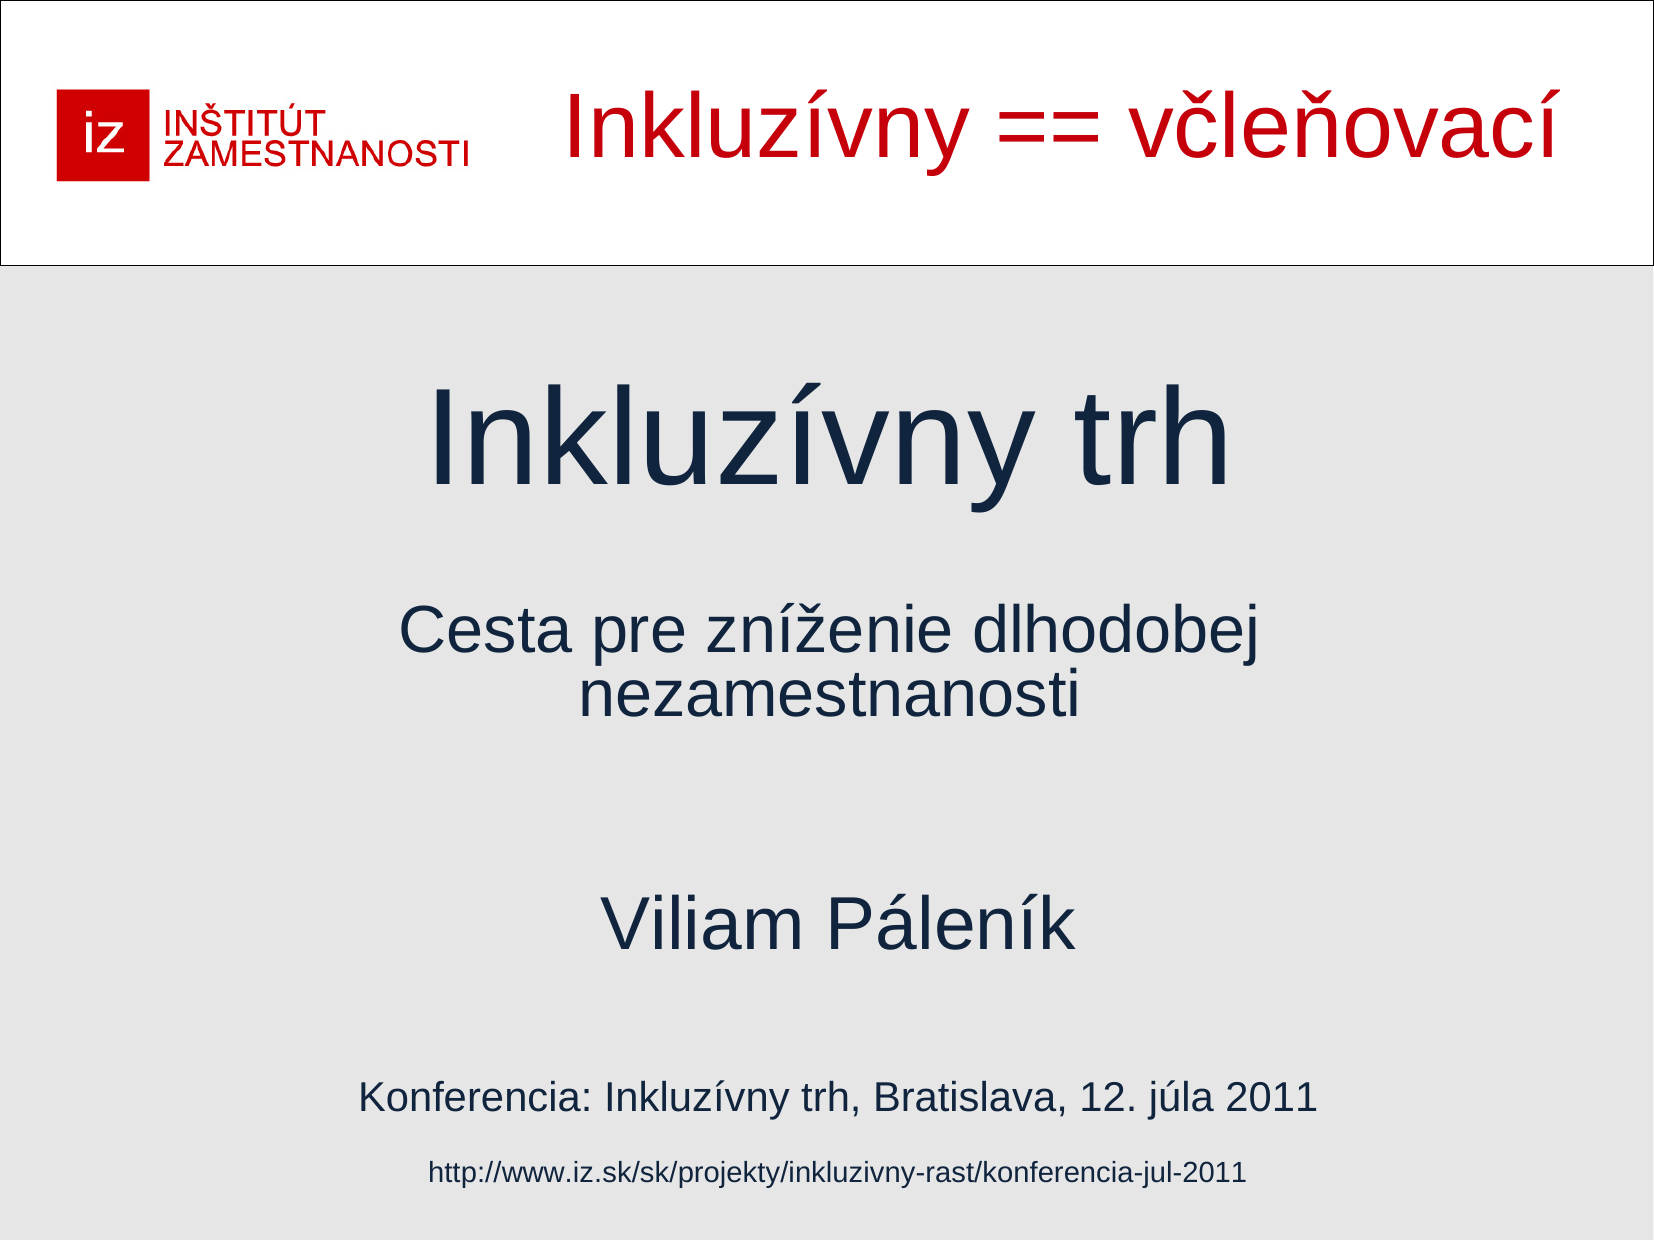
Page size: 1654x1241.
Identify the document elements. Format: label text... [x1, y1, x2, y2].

title Inkluzívny == včleňovací [561, 29, 1565, 237]
picture [5, 8, 518, 257]
text_box Inkluzívny trh Cesta pre zníženie dlhodobej nezamestnanosti Viliam Páleník Konferencia: Inkluzívny trh, Bratislava, 12. júla 2011 http://www.iz.sk/sk/projekty/inkluzivny-rast/konferencia-jul-2011 [124, 256, 1536, 1241]
